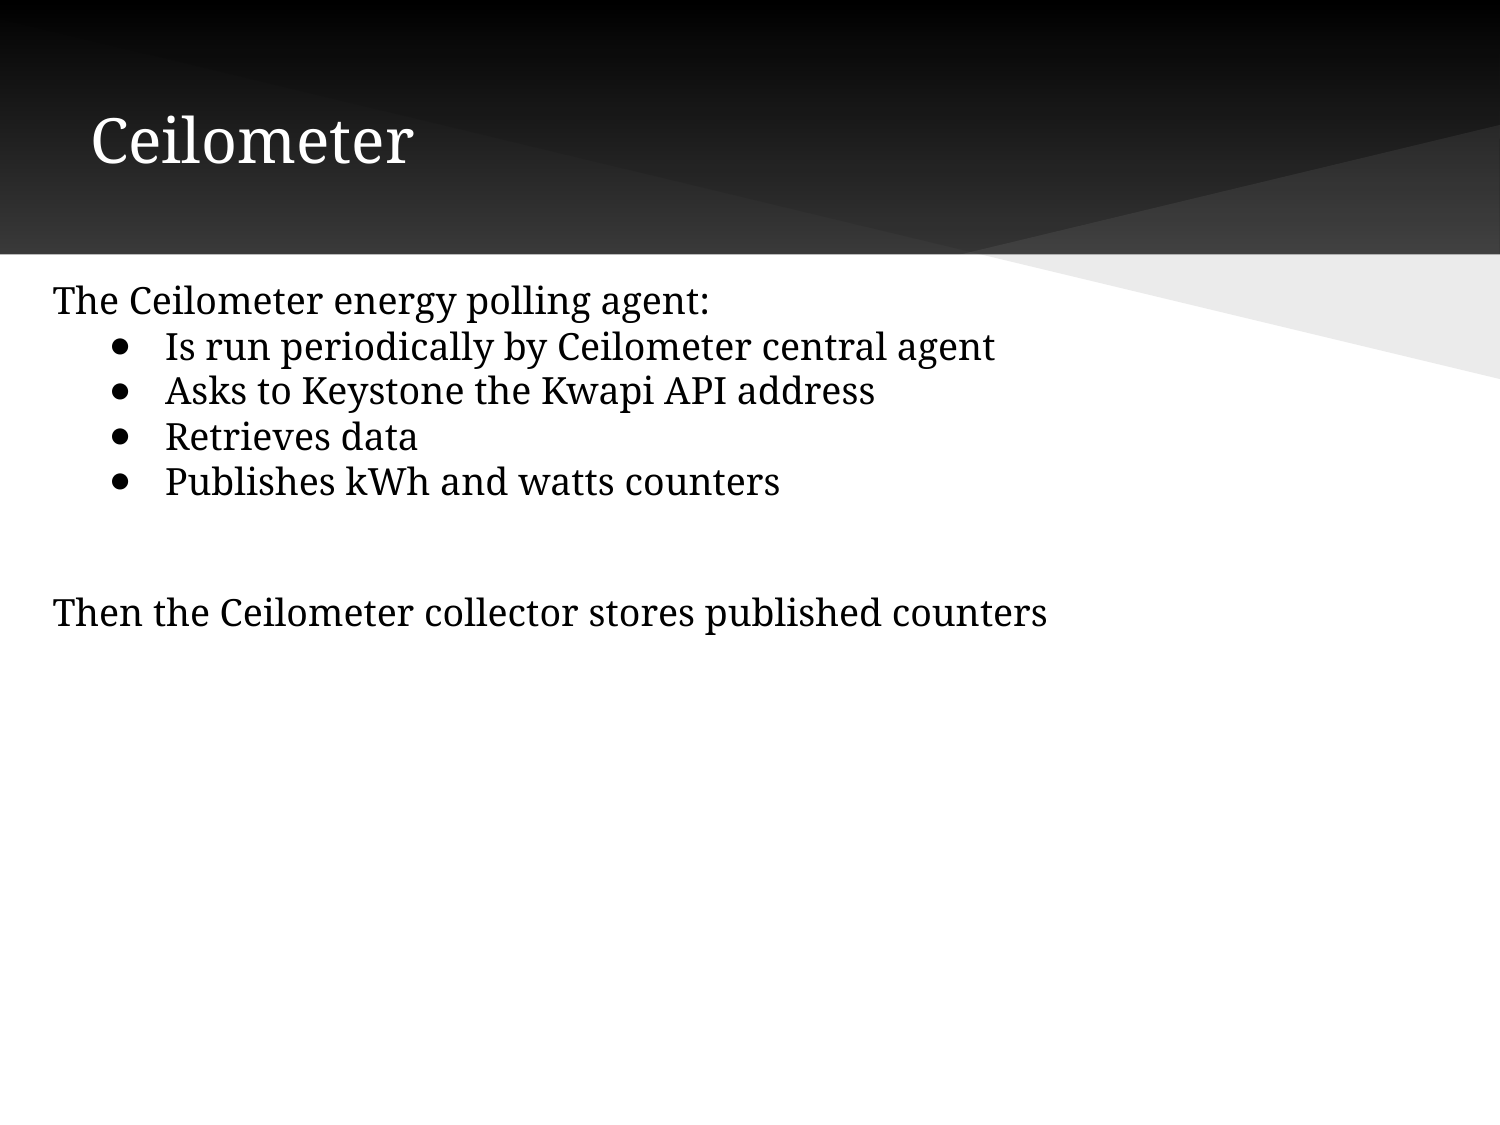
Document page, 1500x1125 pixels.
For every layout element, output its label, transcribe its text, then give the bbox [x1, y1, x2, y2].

list The Ceilometer energy polling agent: Is run periodically by Ceilometer central agent Asks to Keystone the Kwapi API address Retrieves data Publishes kWh and watts counters Then the Ceilometer collector stores published counters [0, 262, 1425, 1078]
title Ceilometer [75, 45, 1425, 233]
